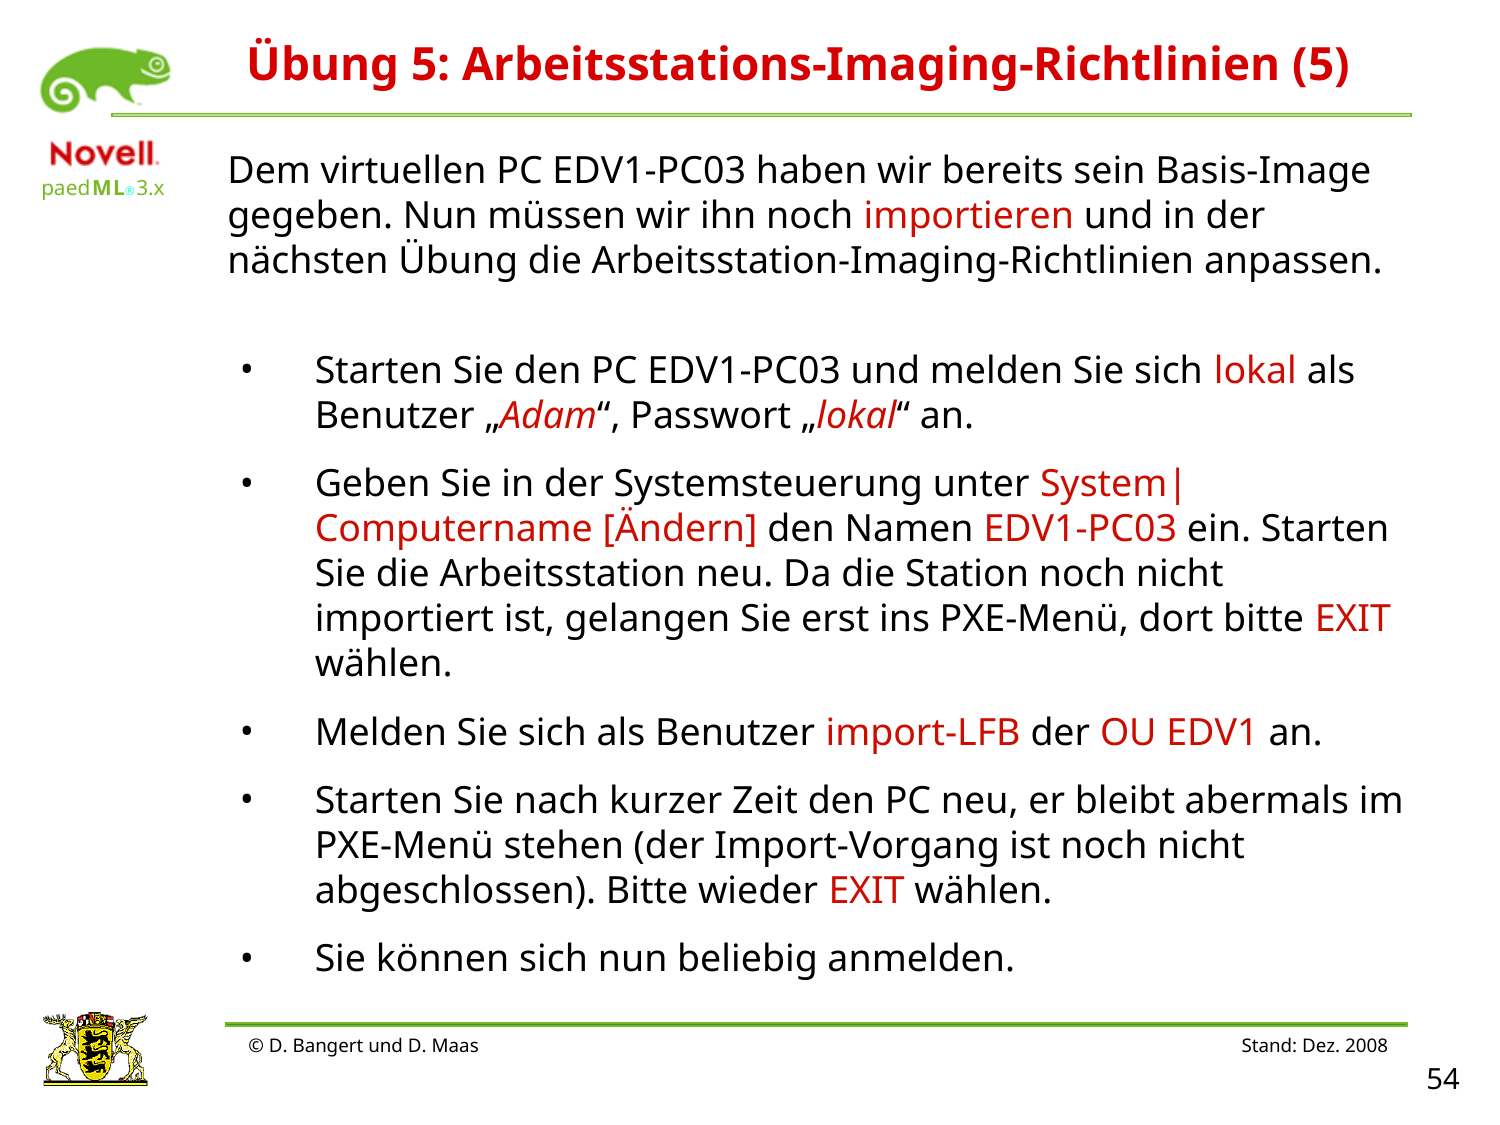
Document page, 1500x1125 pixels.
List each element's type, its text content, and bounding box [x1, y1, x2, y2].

text_box Starten Sie den PC EDV1-PC03 und melden Sie sich lokal als Benutzer „Adam“, Passwort „lokal“ an. Geben Sie in der Systemsteuerung unter System|Computername [Ändern] den Namen EDV1-PC03 ein. Starten Sie die Arbeitsstation neu. Da die Station noch nicht importiert ist, gelangen Sie erst ins PXE-Menü, dort bitte EXIT wählen. Melden Sie sich als Benutzer import-LFB der OU EDV1 an. Starten Sie nach kurzer Zeit den PC neu, er bleibt abermals im PXE-Menü stehen (der Import-Vorgang ist noch nicht abgeschlossen). Bitte wieder EXIT wählen. Sie können sich nun beliebig anmelden. [225, 338, 1426, 988]
picture [41, 1011, 148, 1088]
text_box Dem virtuellen PC EDV1-PC03 haben wir bereits sein Basis-Image gegeben. Nun müssen wir ihn noch importieren und in der nächsten Übung die Arbeitsstation-Imaging-Richtlinien anpassen. [212, 138, 1413, 289]
title Übung 5: Arbeitsstations-Imaging-Richtlinien (5)‏ [232, 12, 1418, 113]
picture [26, 30, 184, 188]
